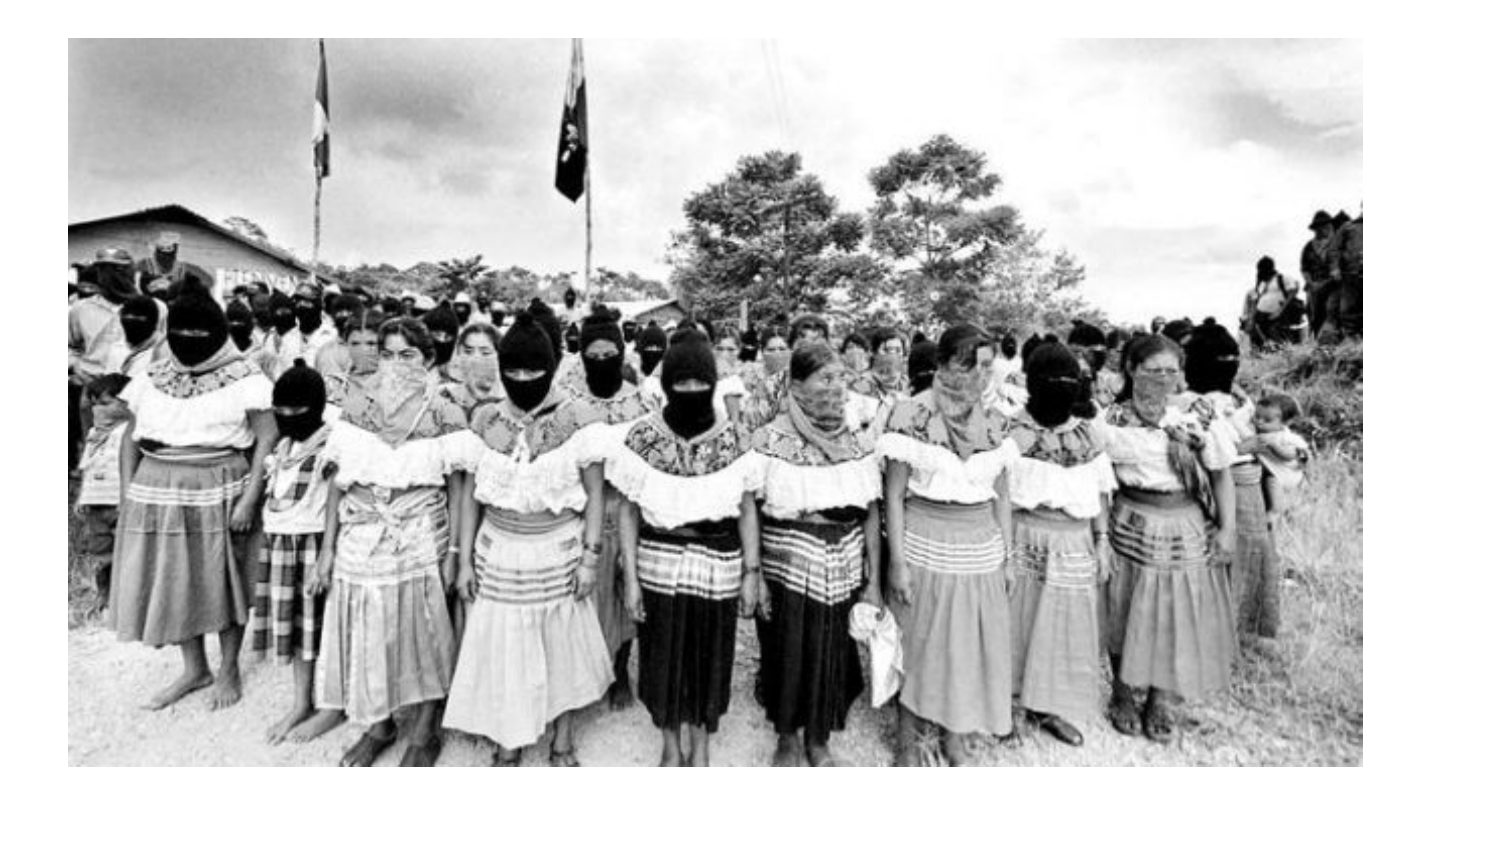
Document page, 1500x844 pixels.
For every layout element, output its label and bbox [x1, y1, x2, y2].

picture [68, 38, 1363, 767]
